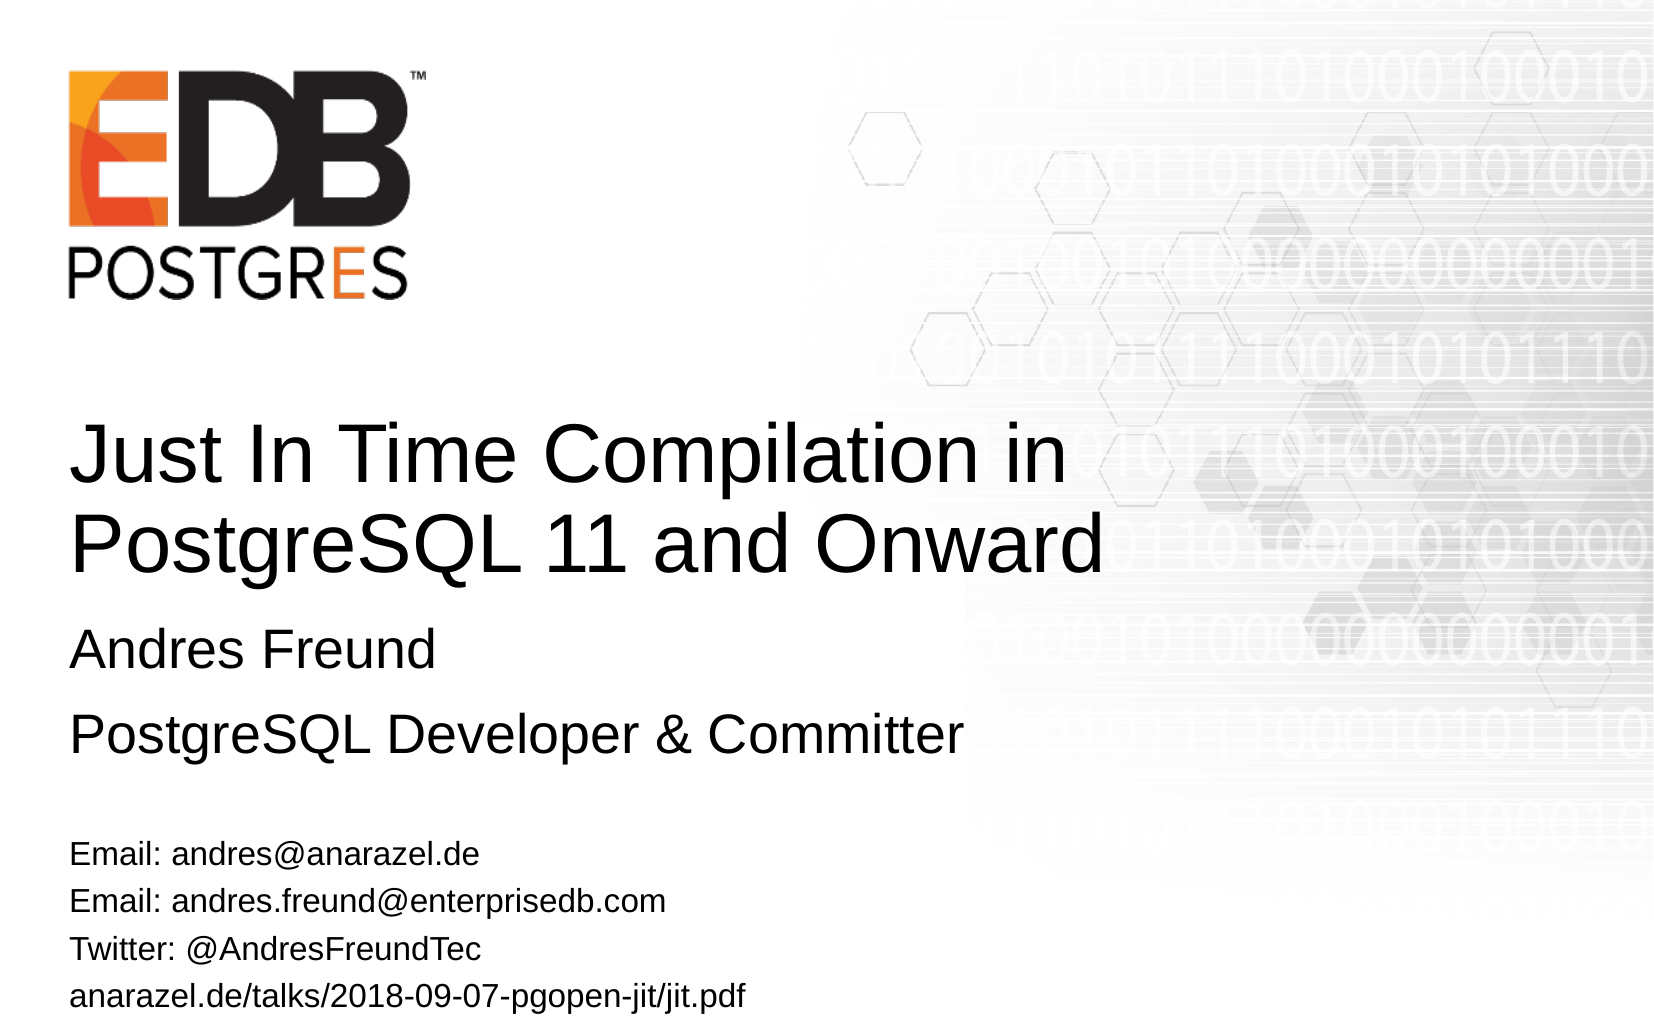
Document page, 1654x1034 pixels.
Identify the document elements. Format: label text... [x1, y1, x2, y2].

picture [14, 15, 426, 300]
title Just In Time Compilation in PostgreSQL 11 and Onward [55, 403, 1276, 609]
list Andres Freund PostgreSQL Developer & Committer [54, 613, 1275, 752]
list Email: andres@anarazel.de Email: andres.freund@enterprisedb.com Twitter: @AndresFreundTec anarazel.de/talks/2018-09-07-pgopen-jit/jit.pdf [54, 825, 1275, 973]
